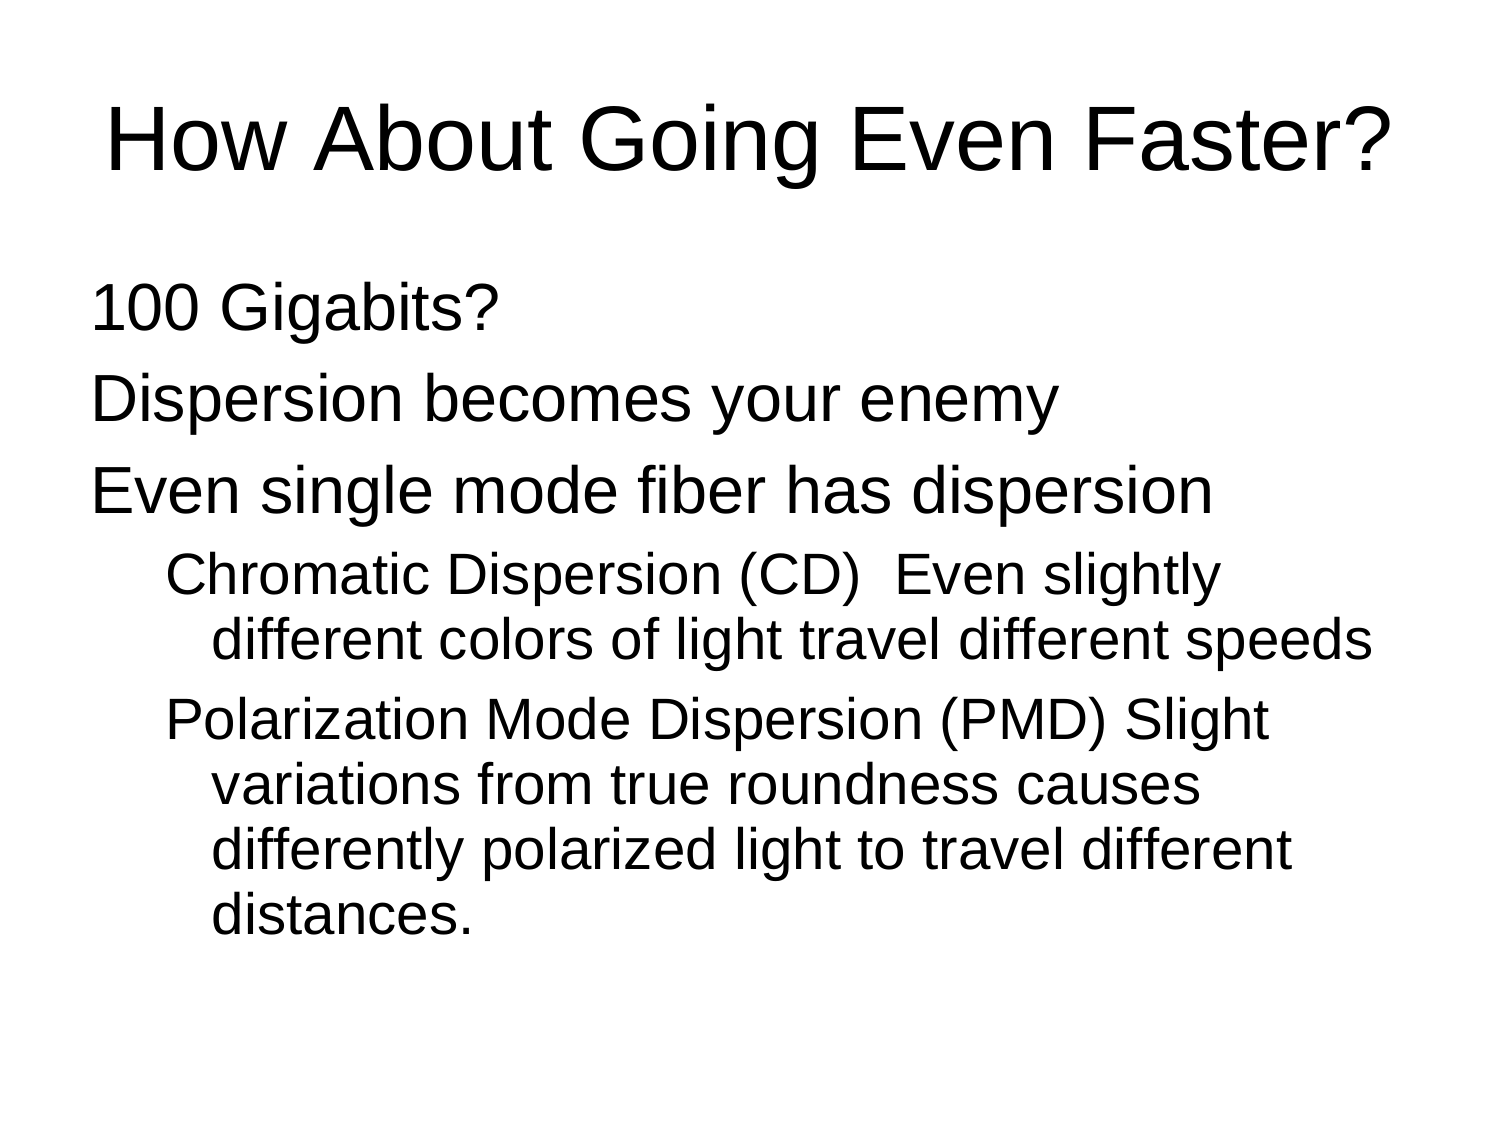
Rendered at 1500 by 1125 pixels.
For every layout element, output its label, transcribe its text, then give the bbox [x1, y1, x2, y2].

list 100 Gigabits? Dispersion becomes your enemy Even single mode fiber has dispersion Chromatic Dispersion (CD) Even slightly different colors of light travel different speeds Polarization Mode Dispersion (PMD) Slight variations from true roundness causes differently polarized light to travel different distances. [75, 262, 1426, 1006]
title How About Going Even Faster? [75, 45, 1426, 233]
